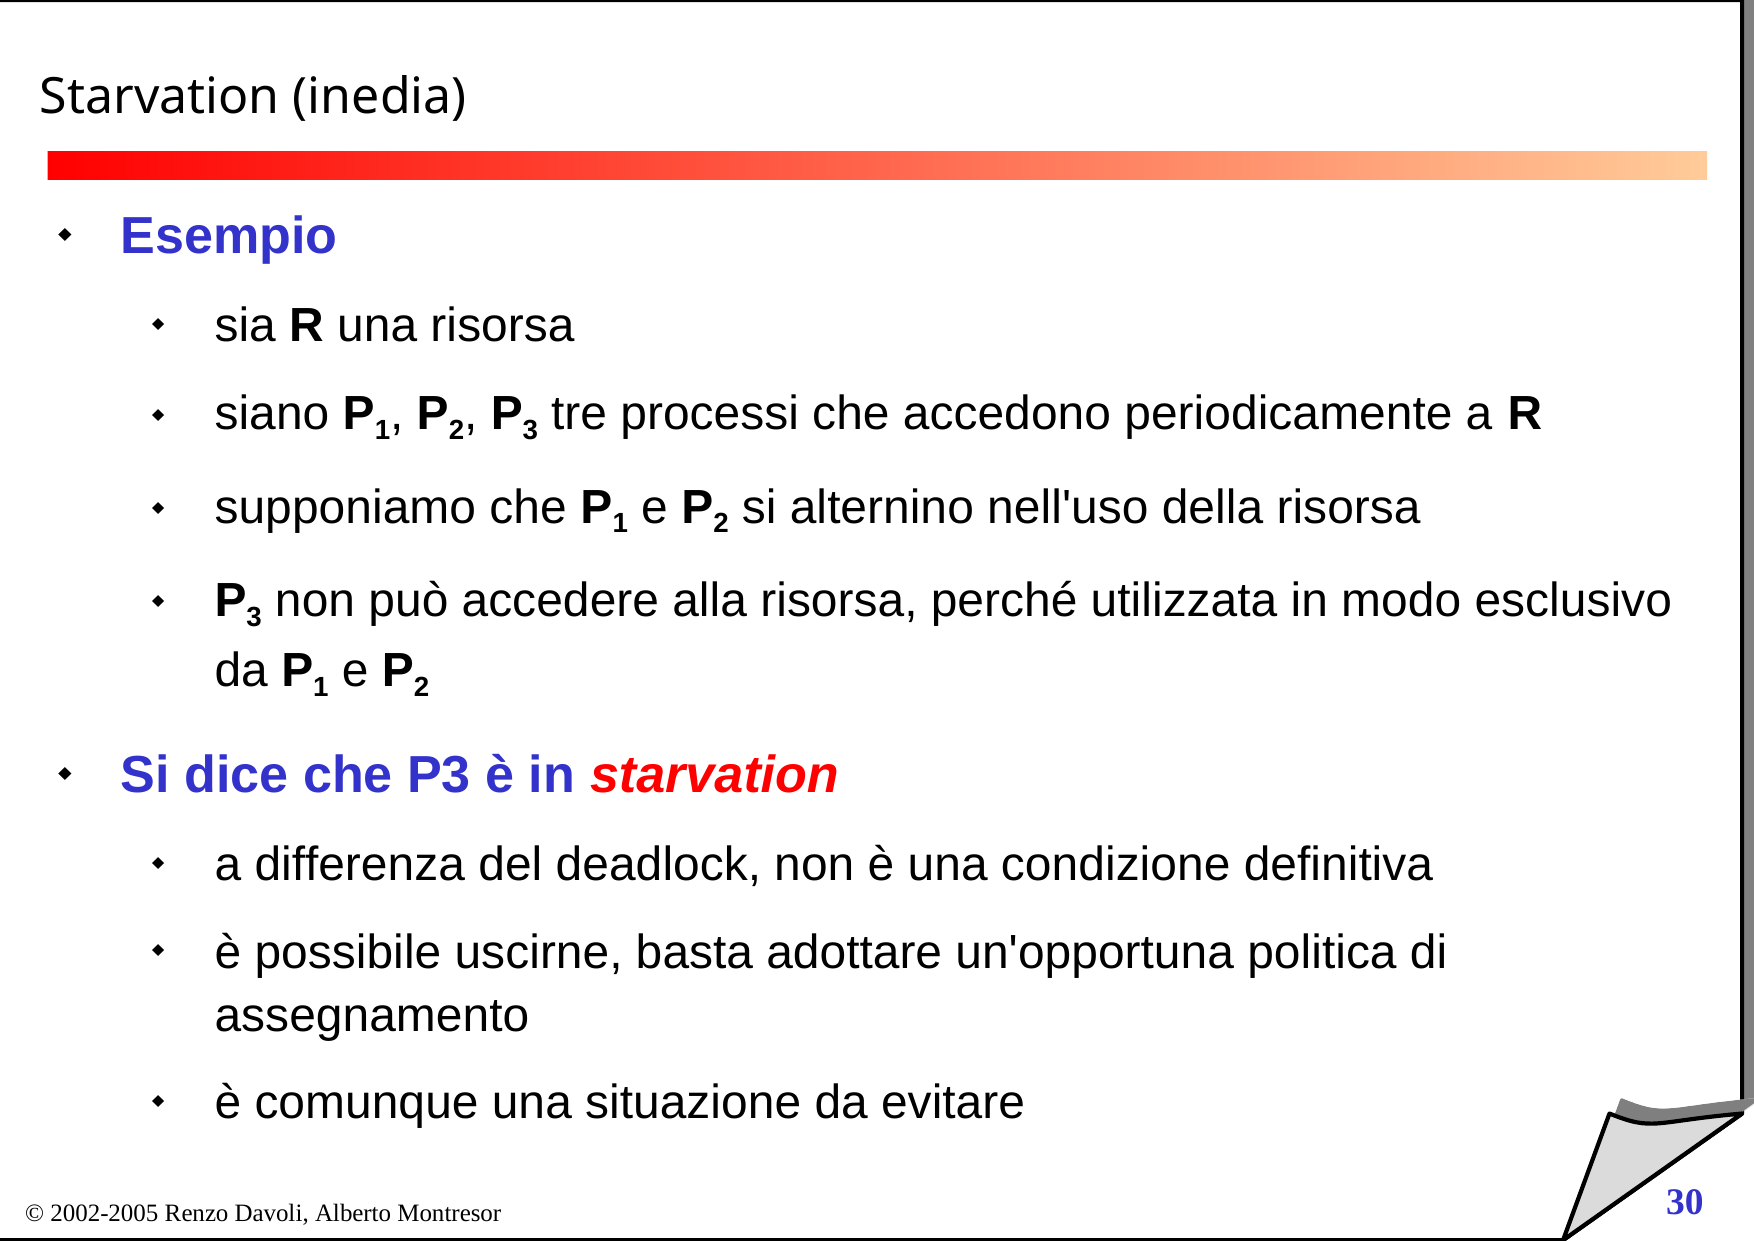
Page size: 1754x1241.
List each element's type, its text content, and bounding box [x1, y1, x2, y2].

title Starvation (inedia) [39, 49, 1713, 144]
list Esempio sia R una risorsa siano P1, P2, P3 tre processi che accedono periodicamente a R supponiamo che P1 e P2 si alternino nell'uso della risorsa P3 non può accedere alla risorsa, perché utilizzata in modo esclusivo da P1 e P2 Si dice che P3 è in starvation a differenza del deadlock, non è una condizione definitiva è possibile uscirne, basta adottare un'opportuna politica di assegnamento è comunque una situazione da evitare [58, 206, 1696, 1138]
